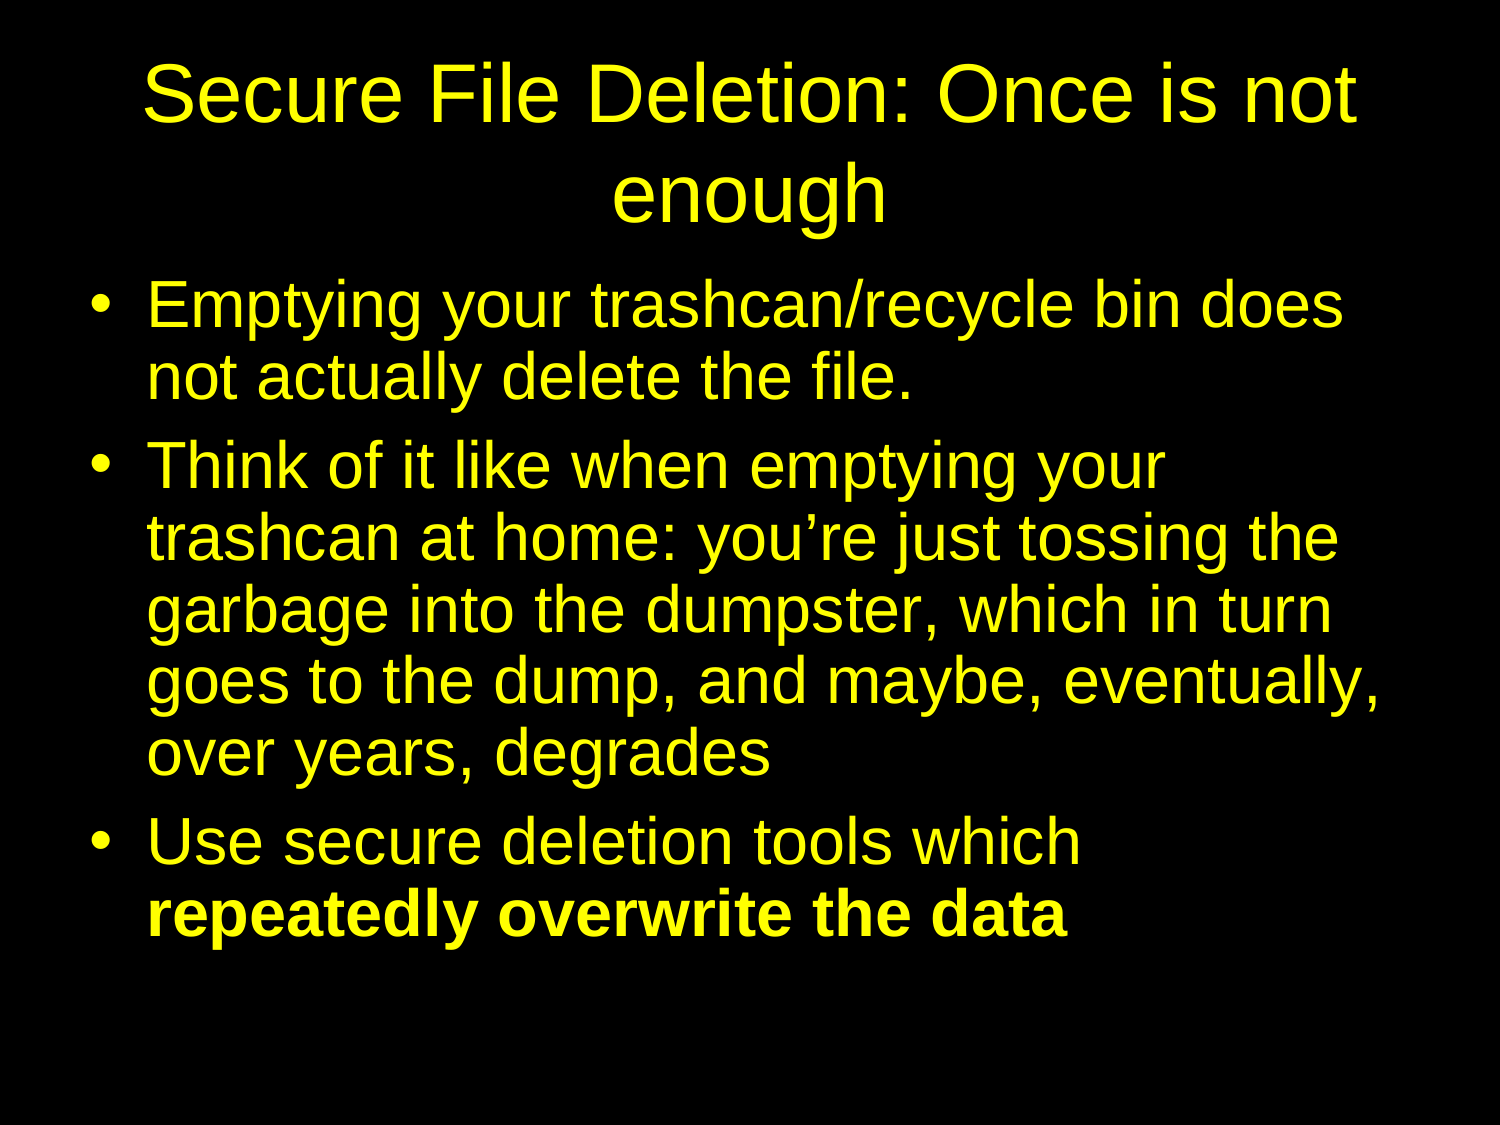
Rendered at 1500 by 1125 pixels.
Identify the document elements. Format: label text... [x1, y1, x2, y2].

list Emptying your trashcan/recycle bin does not actually delete the file. Think of it like when emptying your trashcan at home: you’re just tossing the garbage into the dumpster, which in turn goes to the dump, and maybe, eventually, over years, degrades Use secure deletion tools which repeatedly overwrite the data [75, 262, 1426, 1006]
title Secure File Deletion: Once is not enough [75, 31, 1426, 247]
